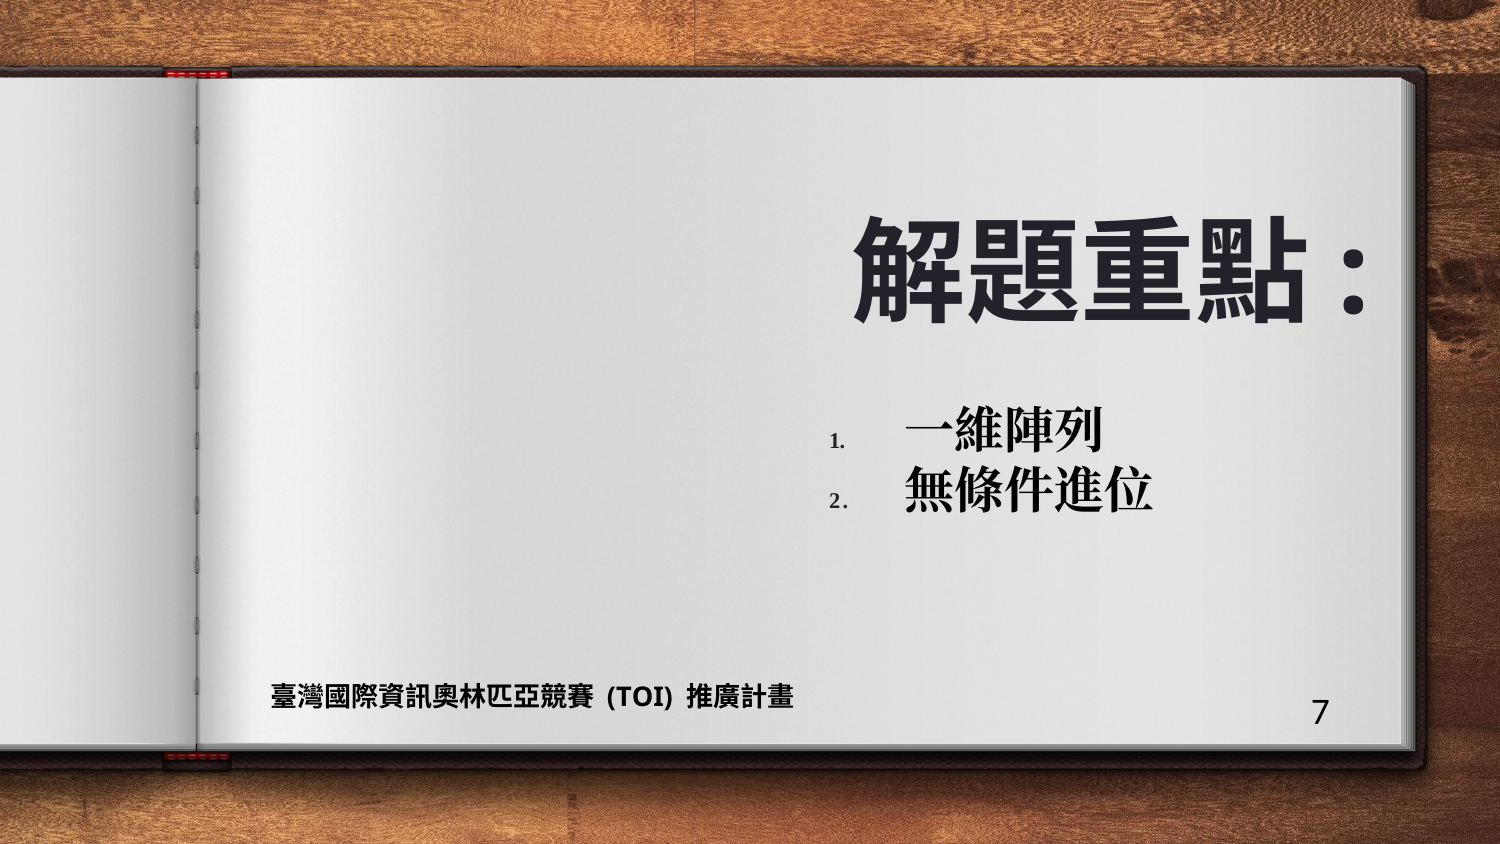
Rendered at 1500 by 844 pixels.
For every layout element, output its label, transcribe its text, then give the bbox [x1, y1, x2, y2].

title 解題重點: [836, 160, 1368, 323]
text_box ‹#› [1295, 672, 1386, 737]
subtitle 一維陣列 無條件進位 [814, 323, 1368, 598]
